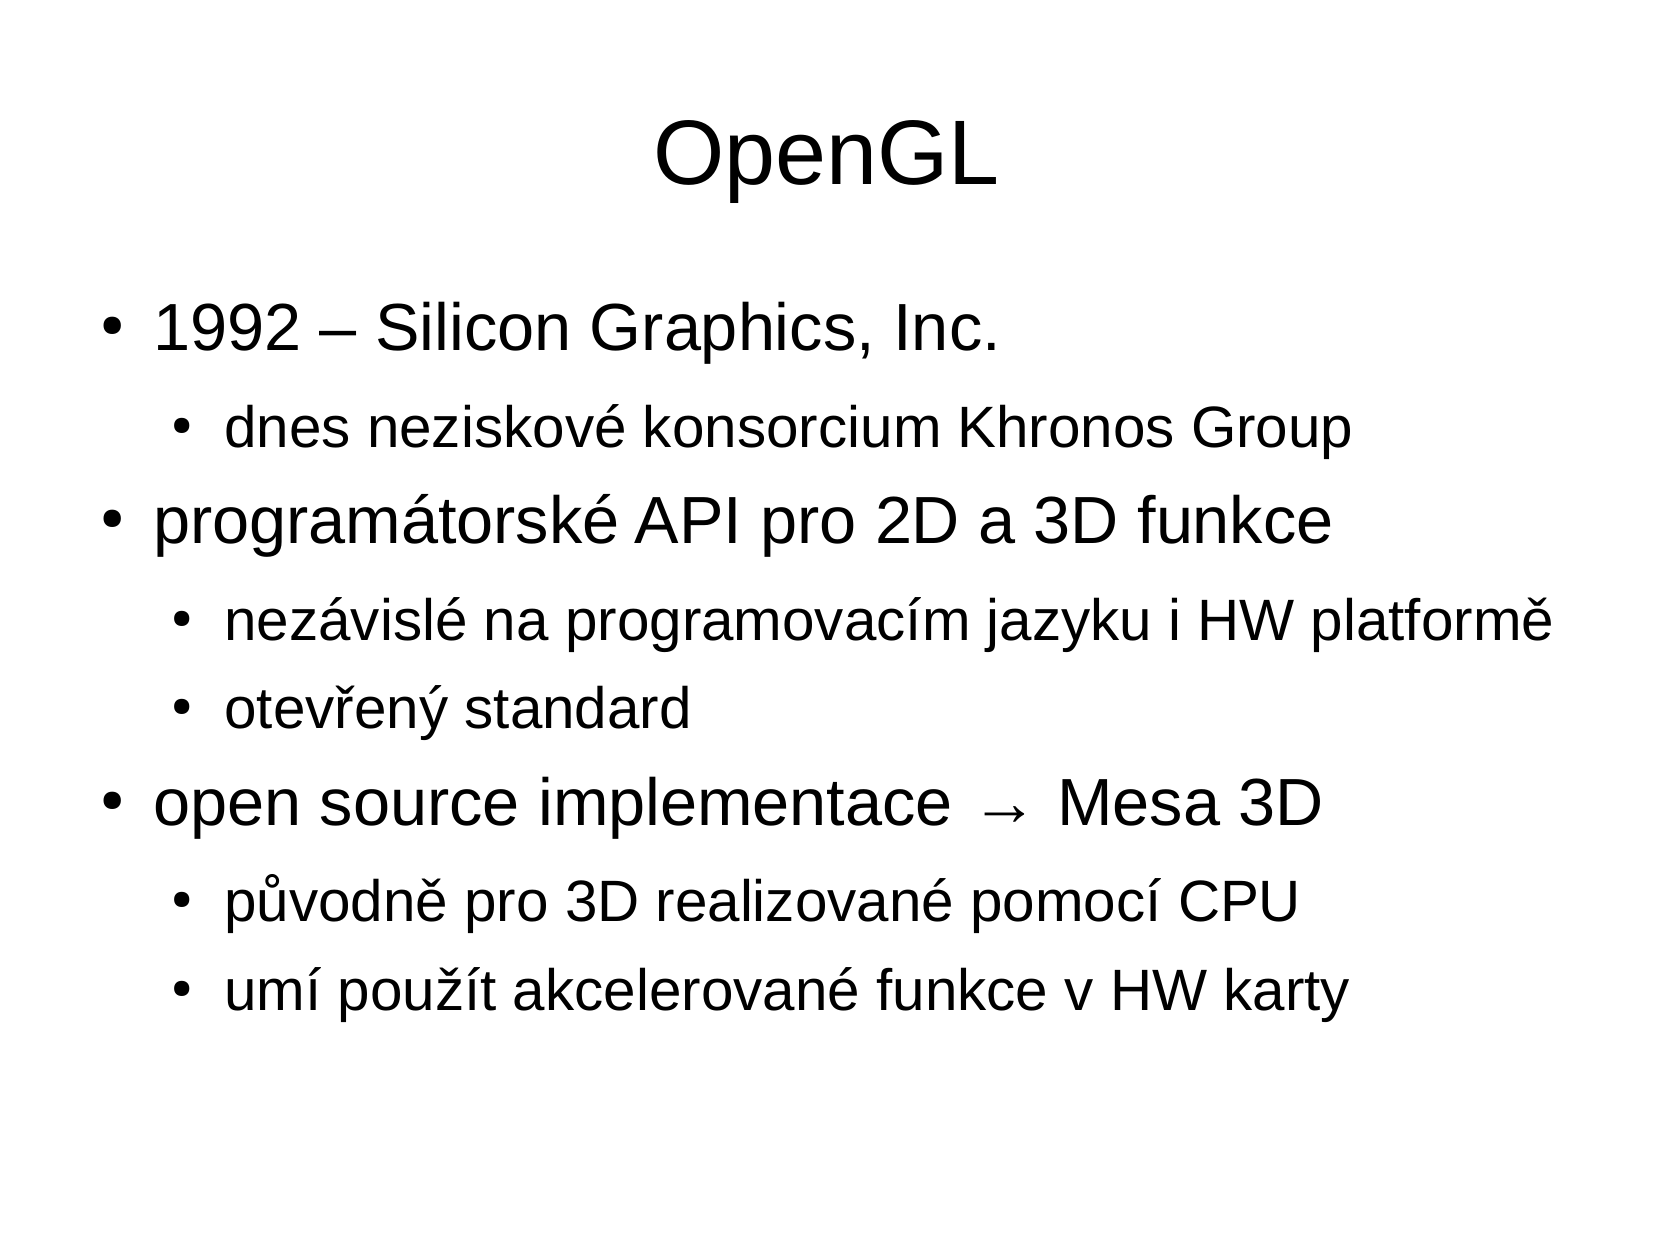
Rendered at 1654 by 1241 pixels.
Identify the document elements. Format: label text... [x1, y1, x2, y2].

title OpenGL [82, 56, 1571, 250]
list 1992 – Silicon Graphics, Inc. dnes neziskové konsorcium Khronos Group programátorské API pro 2D a 3D funkce nezávislé na programovacím jazyku i HW platformě otevřený standard open source implementace → Mesa 3D původně pro 3D realizované pomocí CPU umí použít akcelerované funkce v HW karty [82, 290, 1571, 1094]
